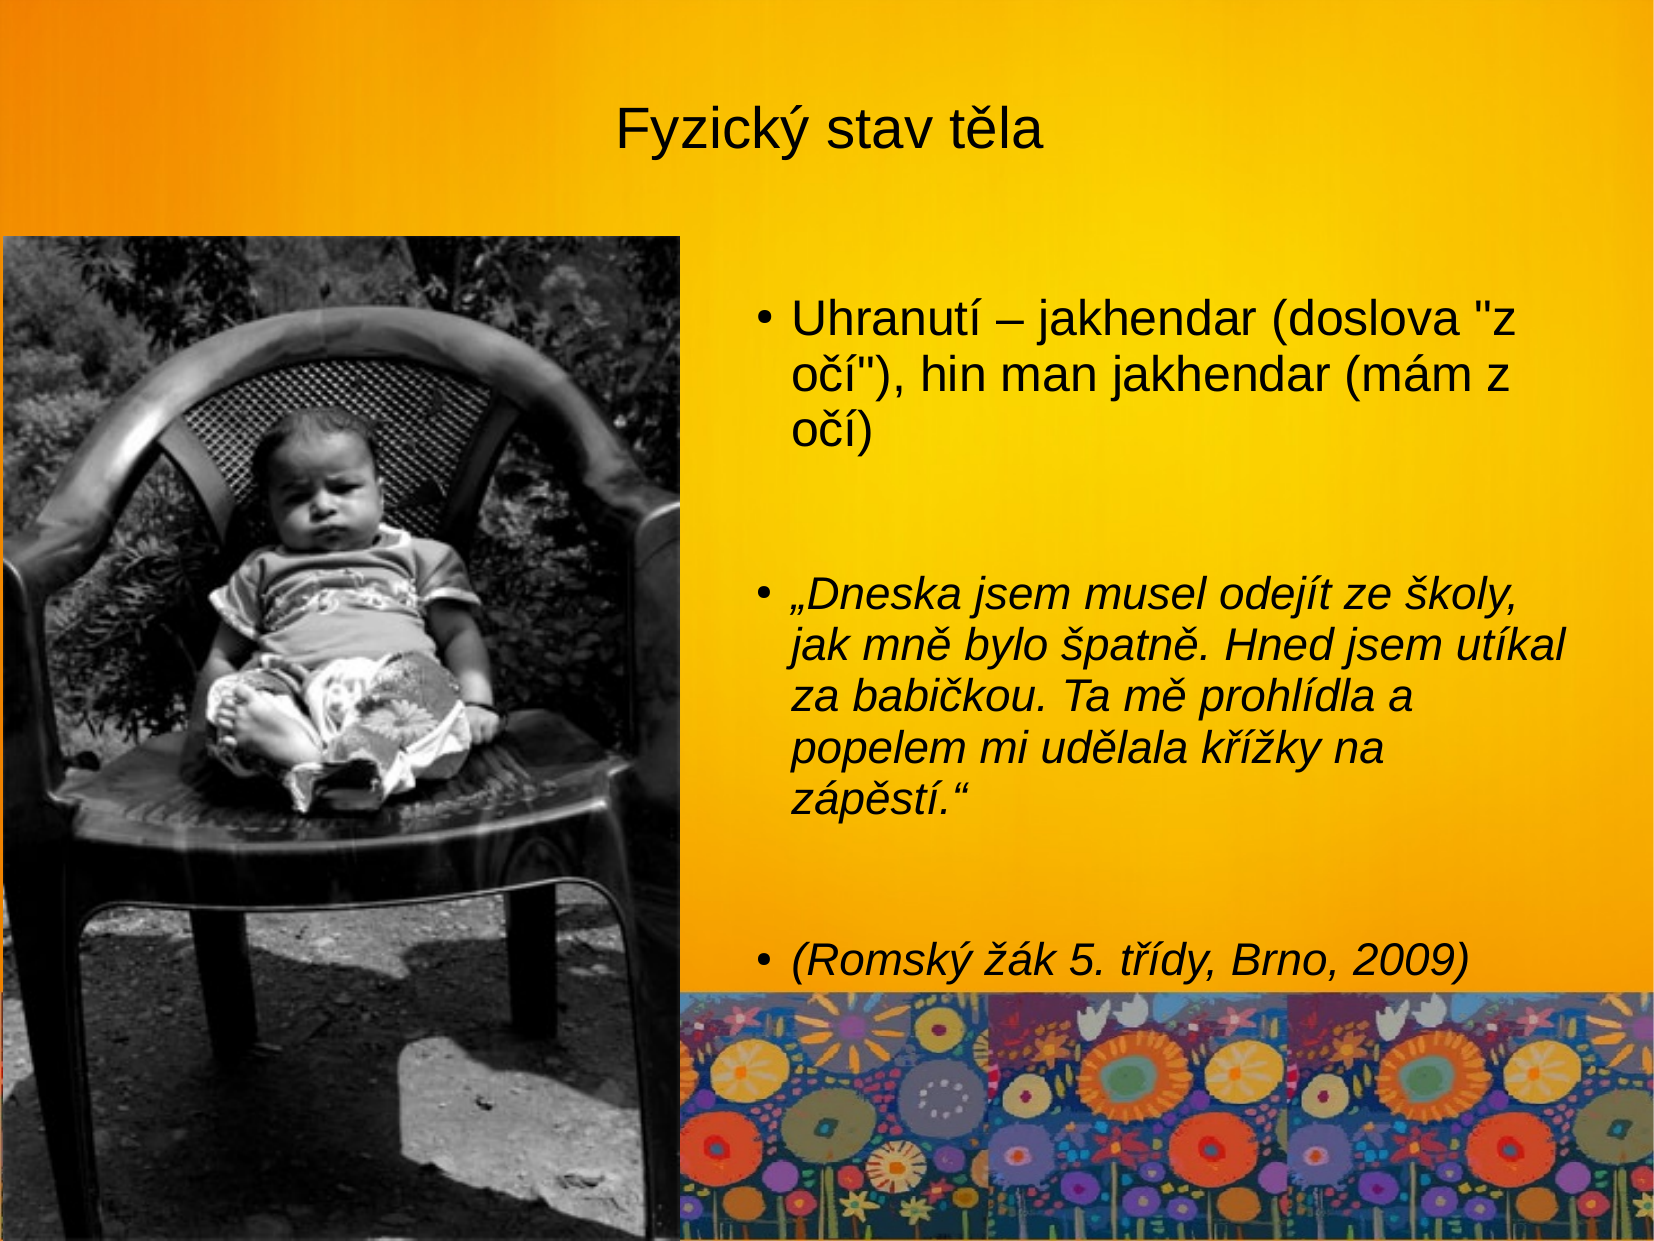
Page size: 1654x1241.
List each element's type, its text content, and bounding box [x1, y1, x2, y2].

picture [0, 0, 1654, 1241]
title Fyzický stav těla [88, 49, 1571, 207]
list Uhranutí – jakhendar (doslova "z očí"), hin man jakhendar (mám z očí) „Dneska jsem musel odejít ze školy, jak mně bylo špatně. Hned jsem utíkal za babičkou. Ta mě prohlídla a popelem mi udělala křížky na zápěstí.“ (Romský žák 5. třídy, Brno, 2009) [680, 290, 1571, 1109]
